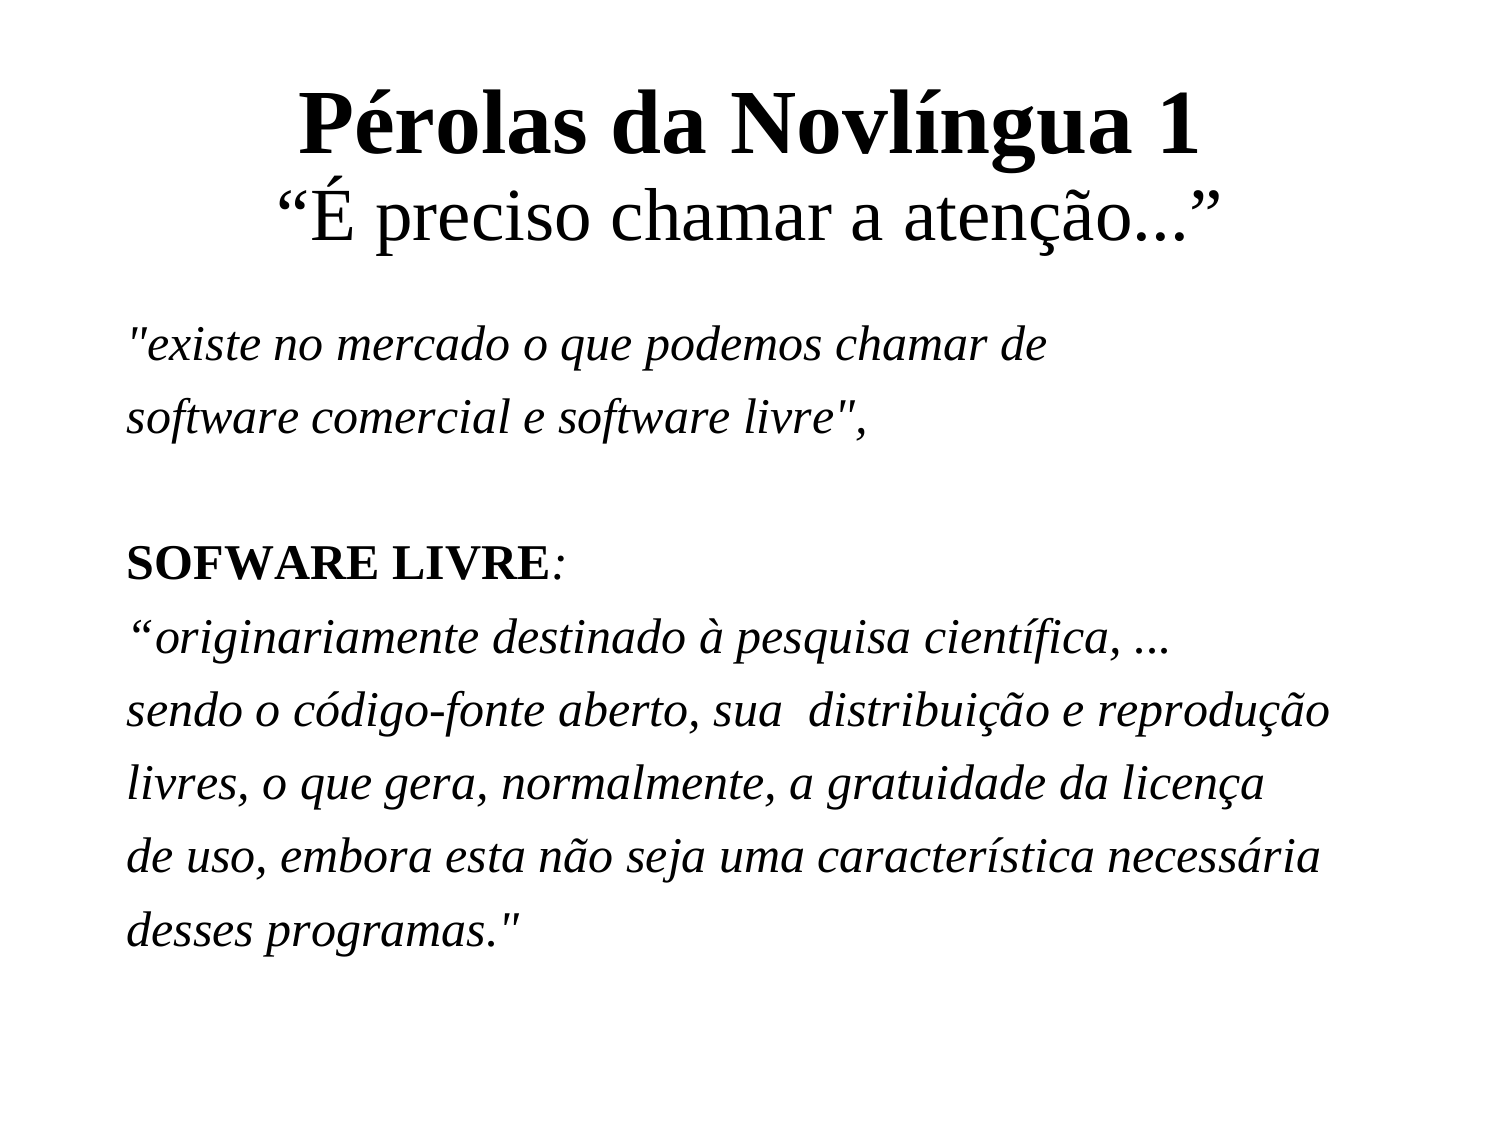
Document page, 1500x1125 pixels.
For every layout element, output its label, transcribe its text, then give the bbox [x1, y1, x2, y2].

text_box "existe no mercado o que podemos chamar de software comercial e software livre", SOFWARE LIVRE: “originariamente destinado à pesquisa científica, ... sendo o código-fonte aberto, sua distribuição e reprodução livres, o que gera, normalmente, a gratuidade da licença de uso, embora esta não seja uma característica necessária desses programas." [126, 315, 1368, 1031]
title Pérolas da Novlíngua 1 “É preciso chamar a atenção...” [100, 64, 1401, 265]
